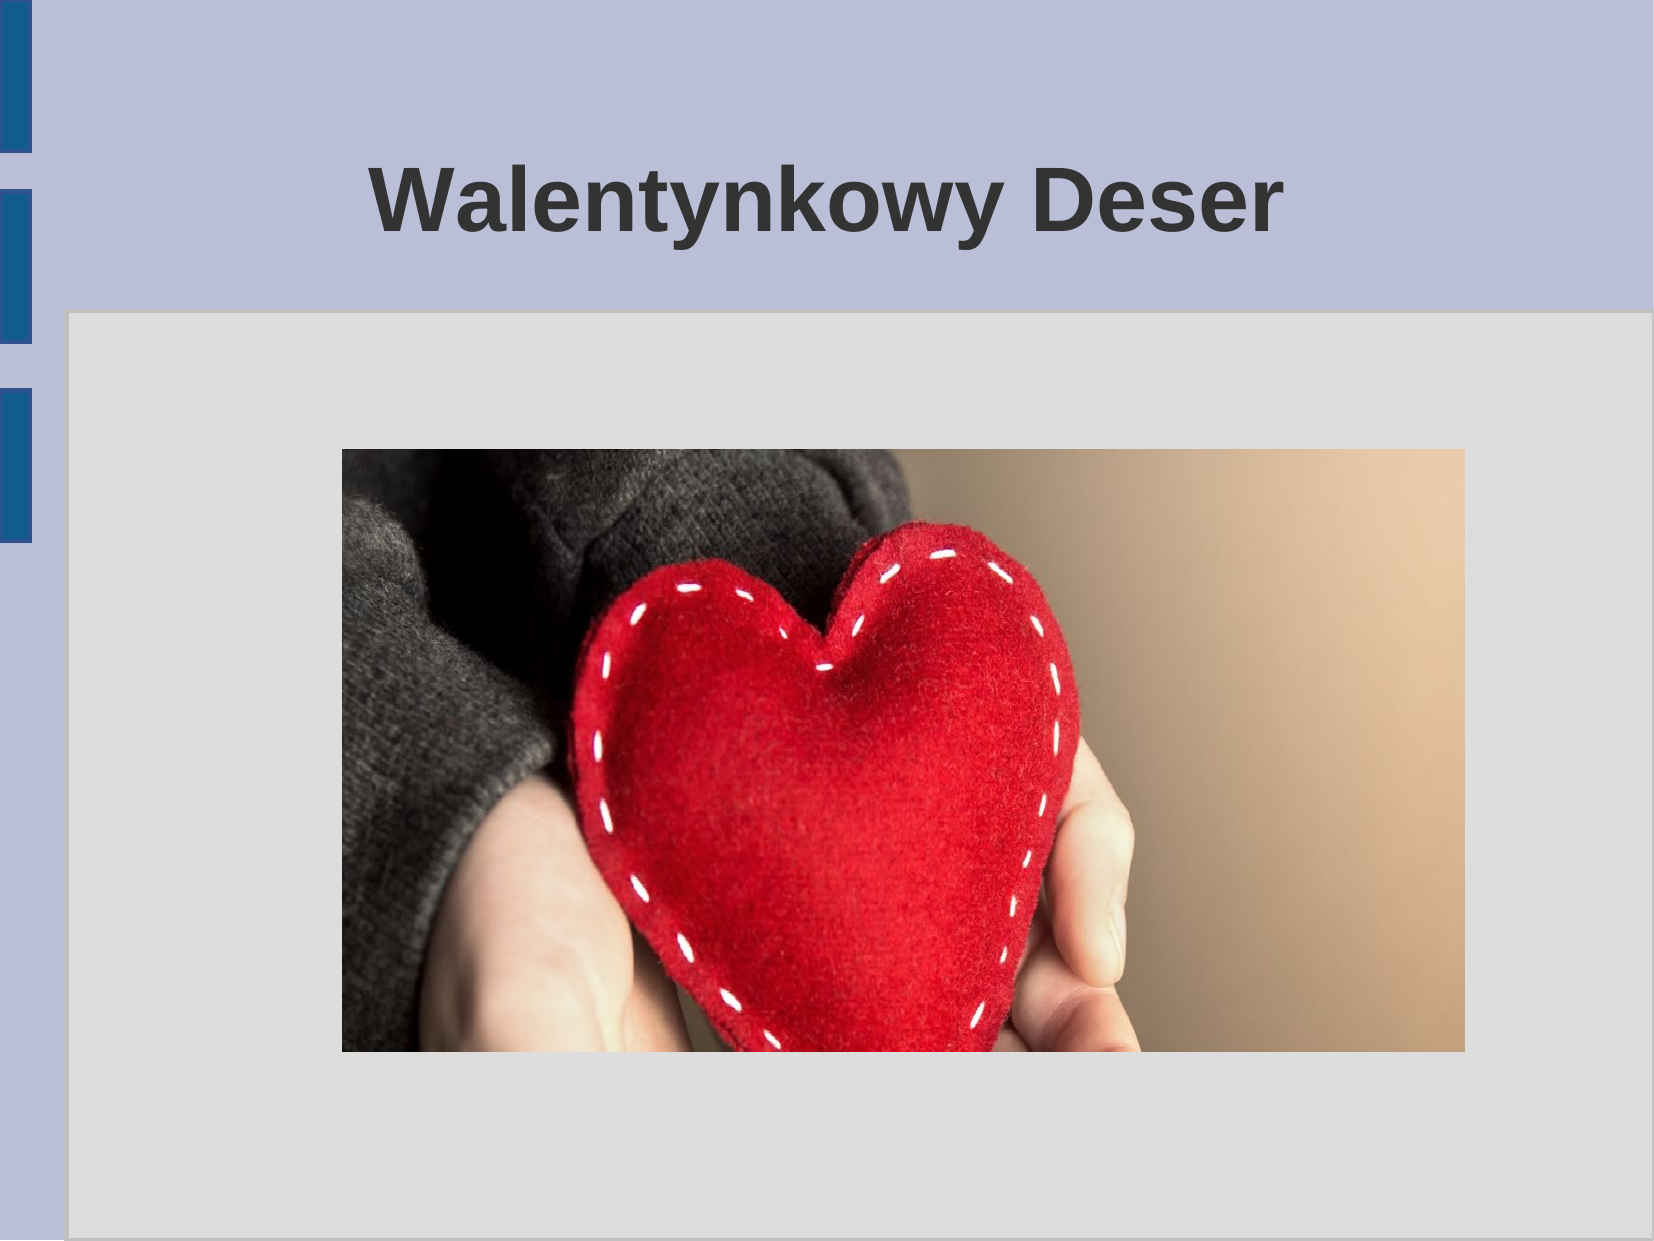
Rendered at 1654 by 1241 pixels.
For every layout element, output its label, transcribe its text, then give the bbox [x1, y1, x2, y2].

title Walentynkowy Deser [121, 91, 1534, 299]
picture [342, 449, 1465, 1053]
